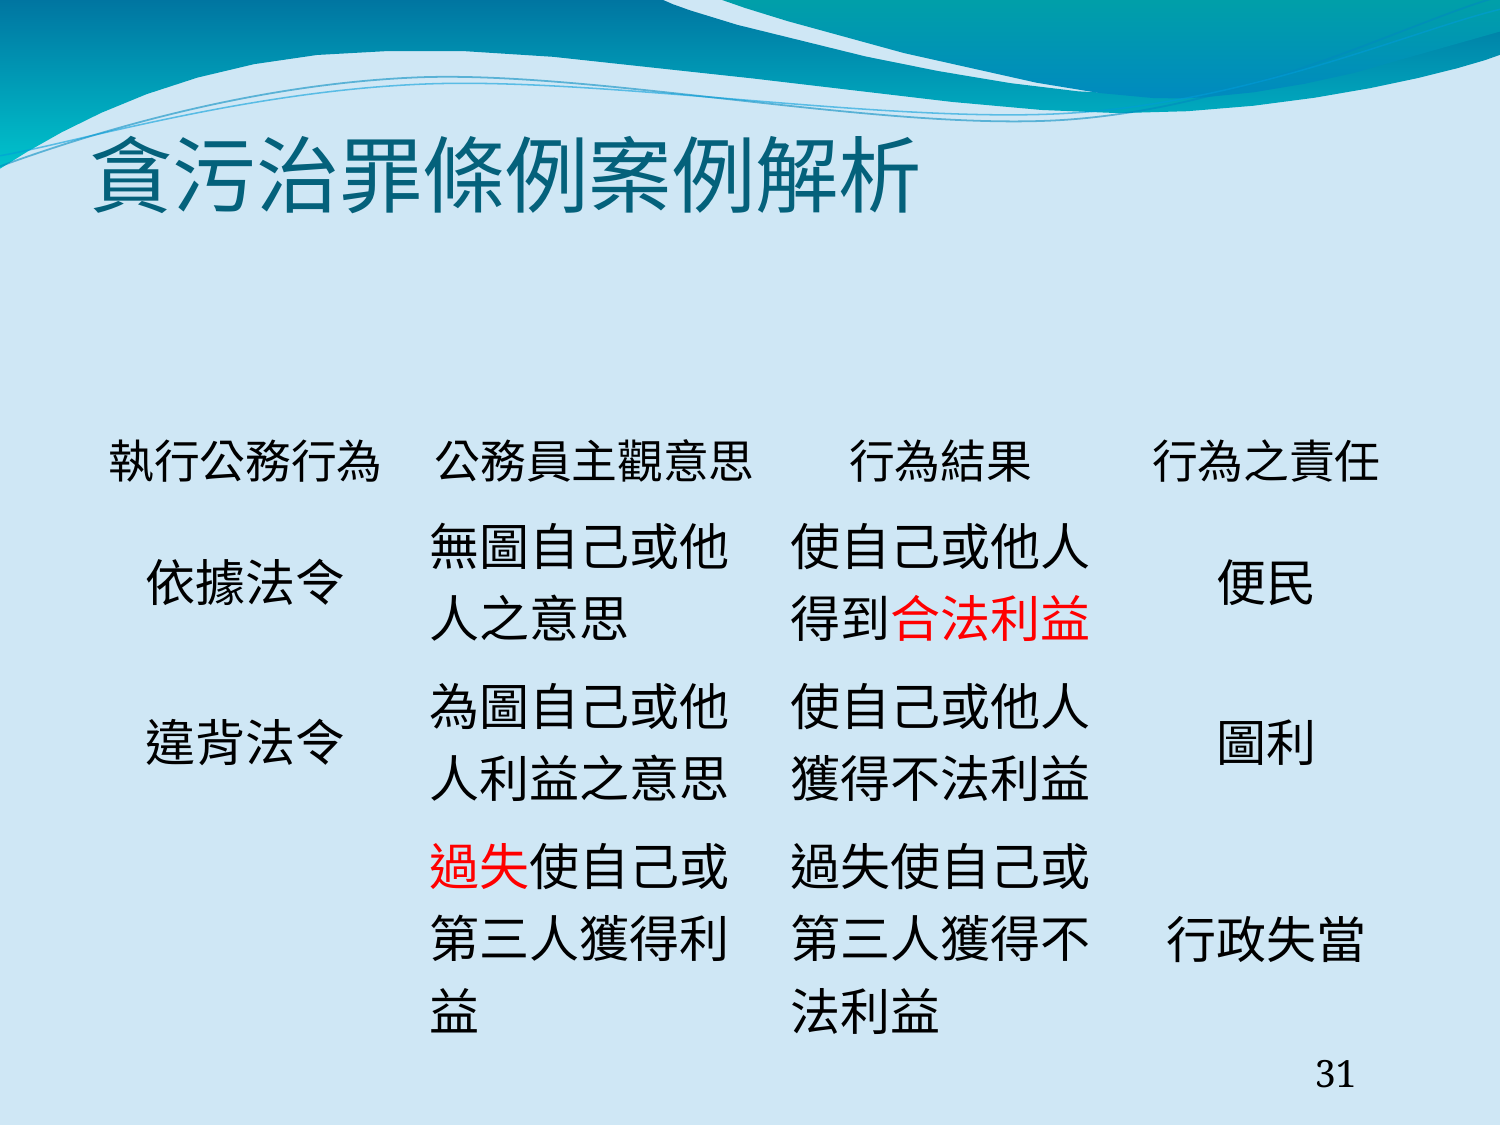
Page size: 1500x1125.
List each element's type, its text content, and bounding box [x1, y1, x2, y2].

table_cell 使自己或他人得到合法利益 [775, 500, 1106, 660]
title 貪污治罪條例案例解析 [75, 115, 1438, 303]
table_cell 違背法令 [77, 660, 414, 1053]
table_cell 無圖自己或他人之意思 [414, 500, 775, 660]
table_cell 便民 [1106, 500, 1427, 660]
table_header 行為結果 [775, 385, 1106, 500]
table_cell 為圖自己或他人利益之意思 [414, 660, 775, 820]
table_cell 圖利 [1106, 660, 1427, 820]
table_cell 使自己或他人獲得不法利益 [775, 660, 1106, 820]
table_cell 過失使自己或第三人獲得利益 [414, 820, 775, 1053]
table_header 行為之責任 [1106, 385, 1427, 500]
table_cell 依據法令 [77, 500, 414, 660]
table_cell 過失使自己或第三人獲得不法利益 [775, 820, 1106, 1053]
table_header 執行公務行為 [77, 385, 414, 500]
table_header 公務員主觀意思 [414, 385, 775, 500]
slide_number <編號> [1299, 1042, 1425, 1103]
table_cell 行政失當 [1106, 820, 1427, 1053]
